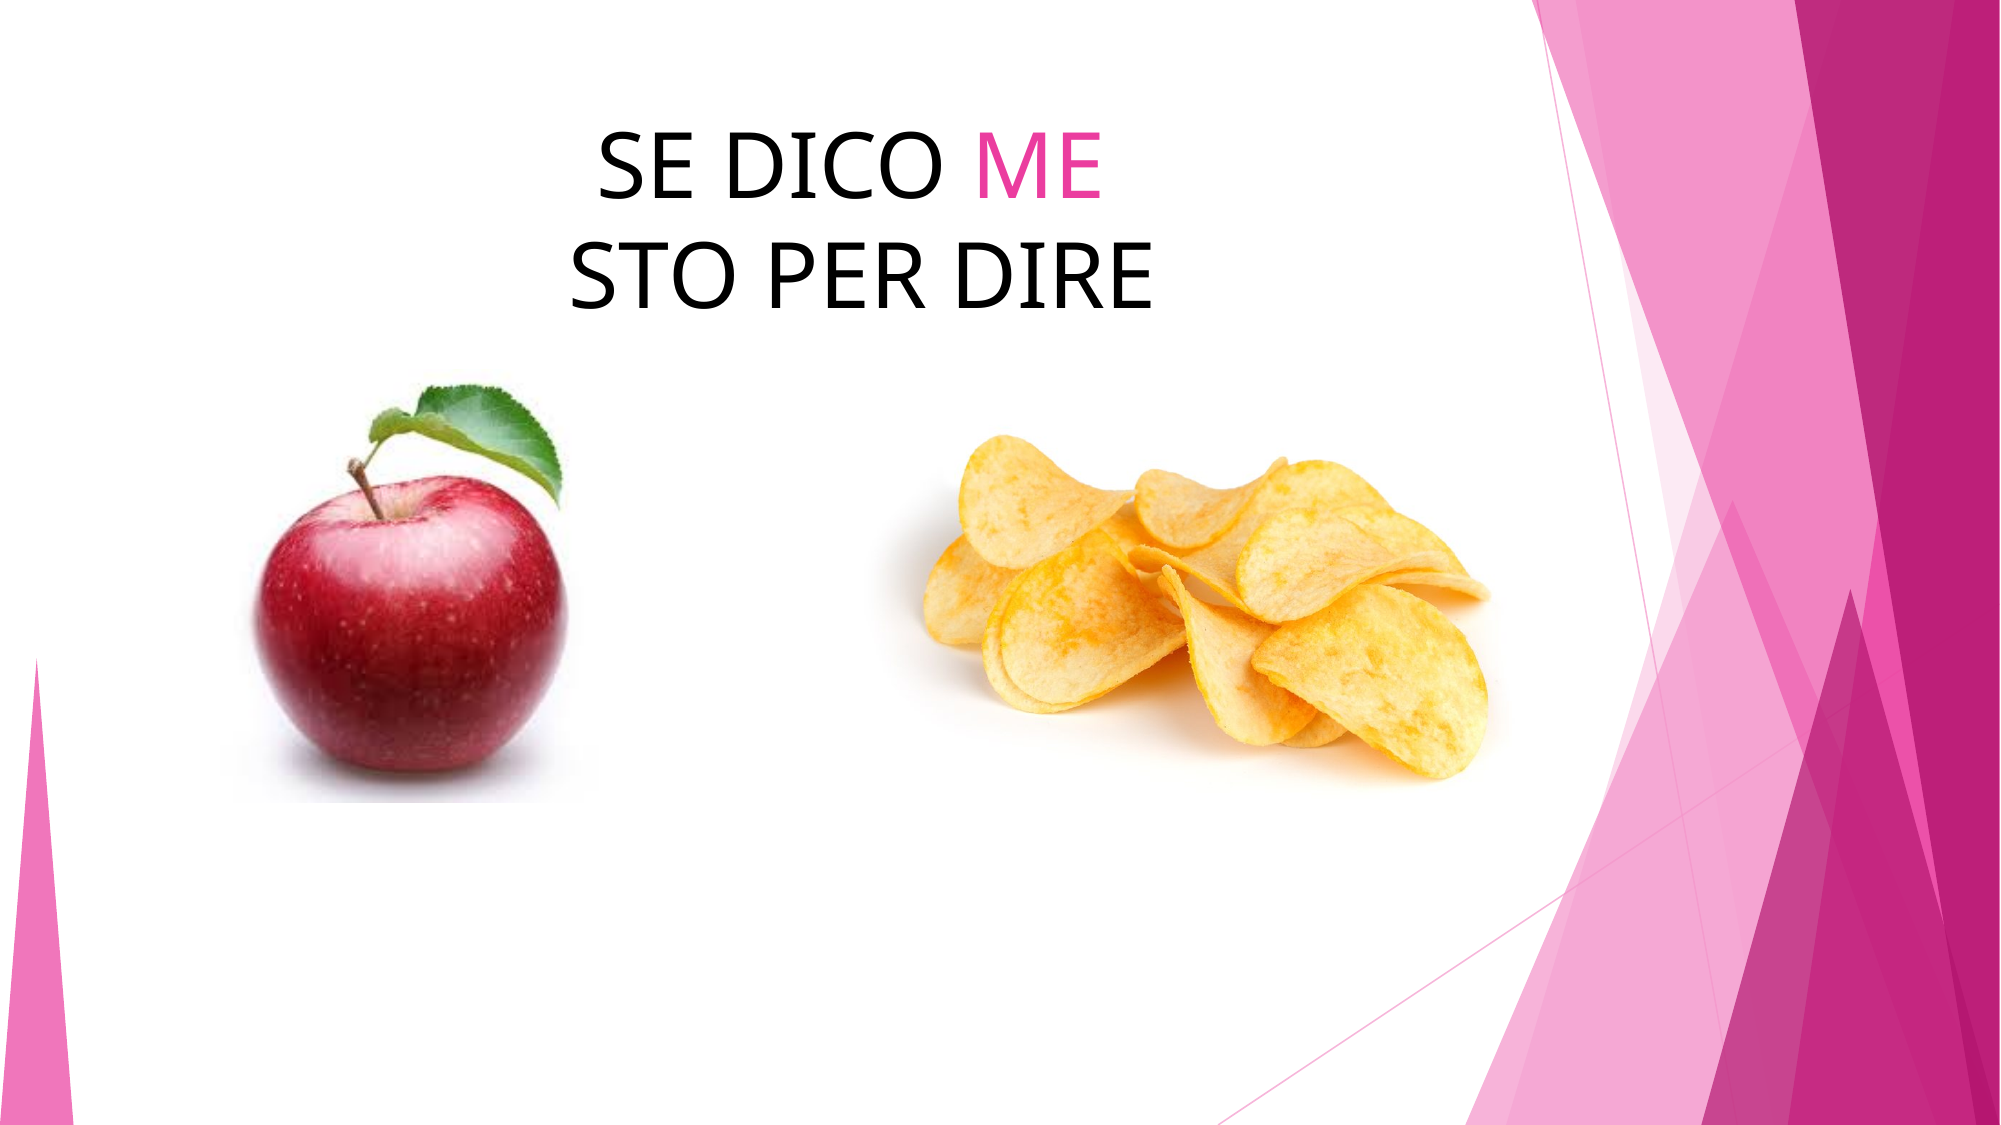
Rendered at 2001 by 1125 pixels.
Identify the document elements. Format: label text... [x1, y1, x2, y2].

picture [220, 369, 604, 803]
picture [862, 413, 1555, 803]
title SE DICO ME STO PER DIRE [111, 99, 1615, 470]
